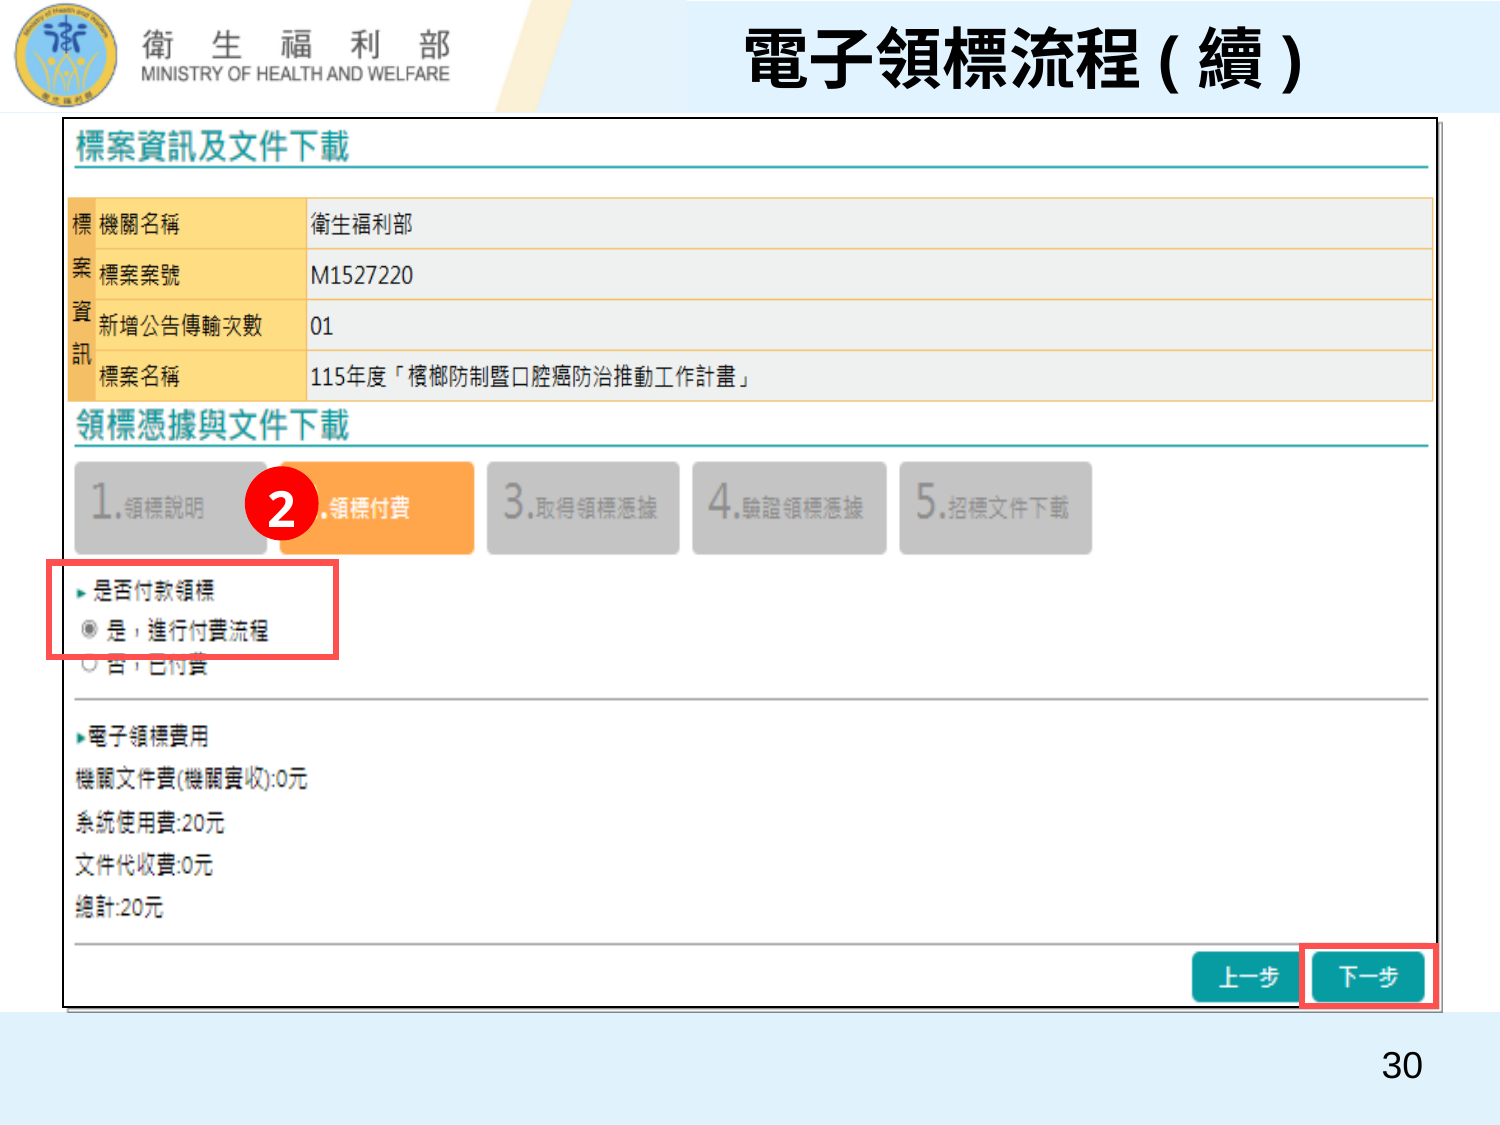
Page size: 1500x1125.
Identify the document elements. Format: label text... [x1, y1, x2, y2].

picture [64, 566, 333, 654]
picture [1305, 949, 1433, 1003]
text_box 電子領標流程(續) [571, 9, 1474, 105]
picture [64, 118, 1436, 1007]
text_box 2 [244, 466, 319, 541]
text_box 30 [1366, 1033, 1459, 1094]
